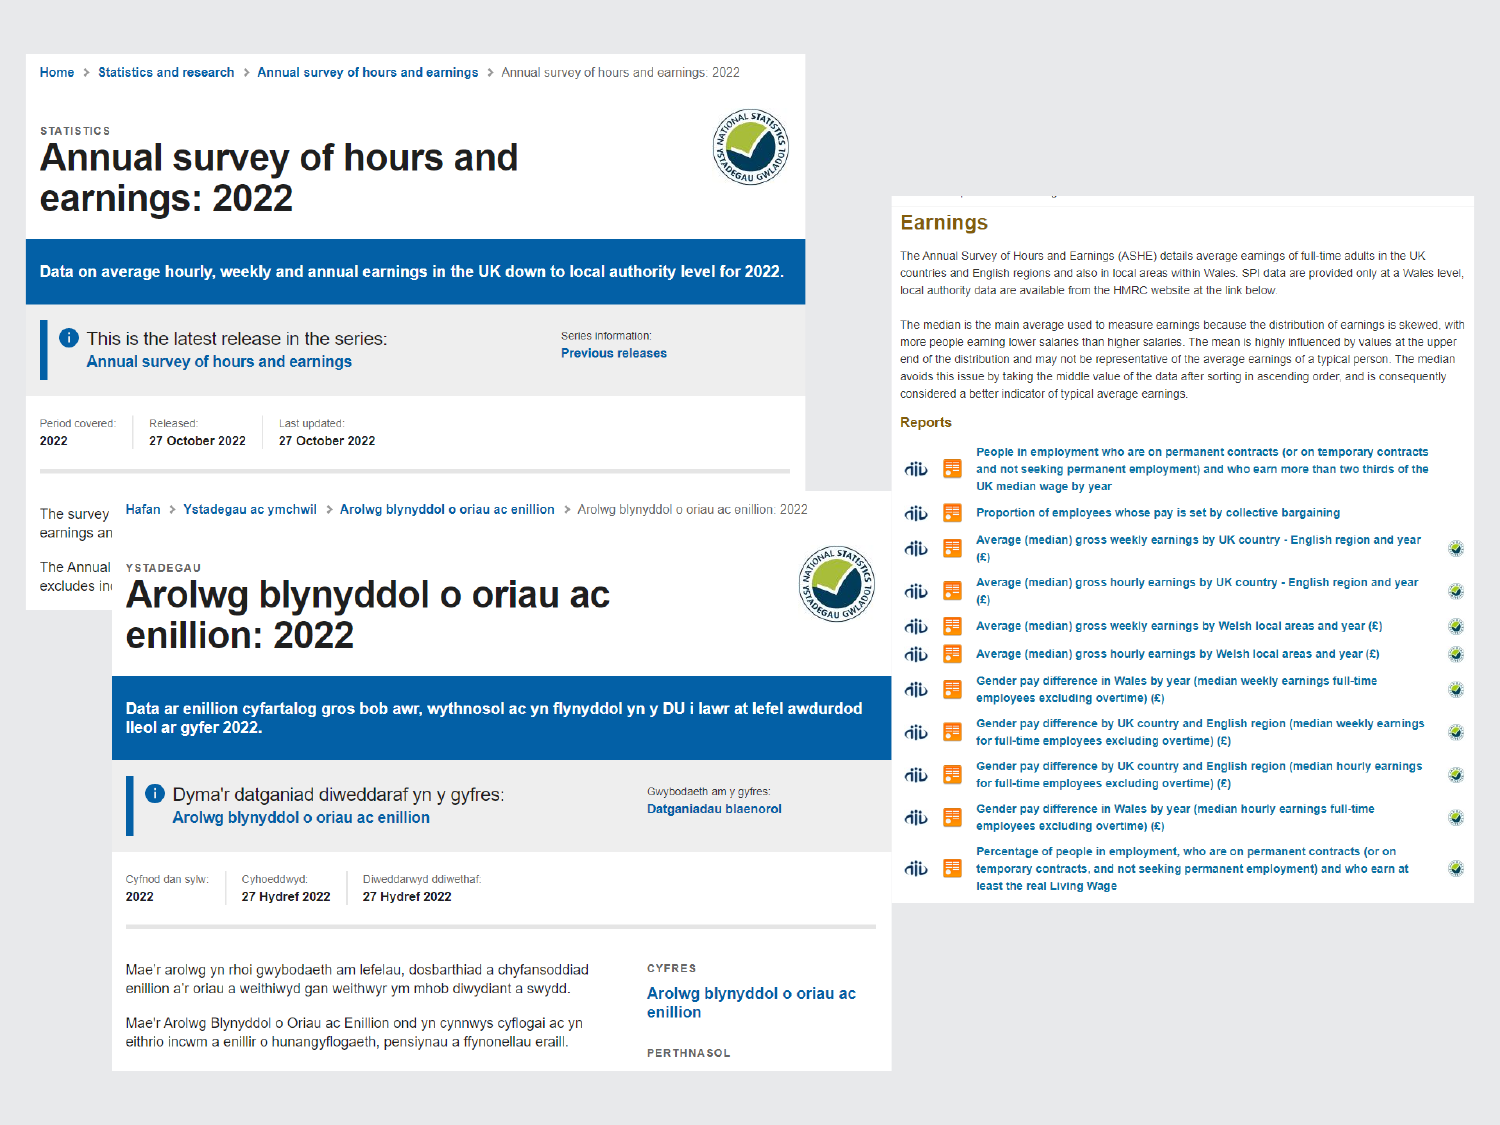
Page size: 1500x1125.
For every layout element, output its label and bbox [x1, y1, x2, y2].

picture [25, 54, 1475, 1071]
